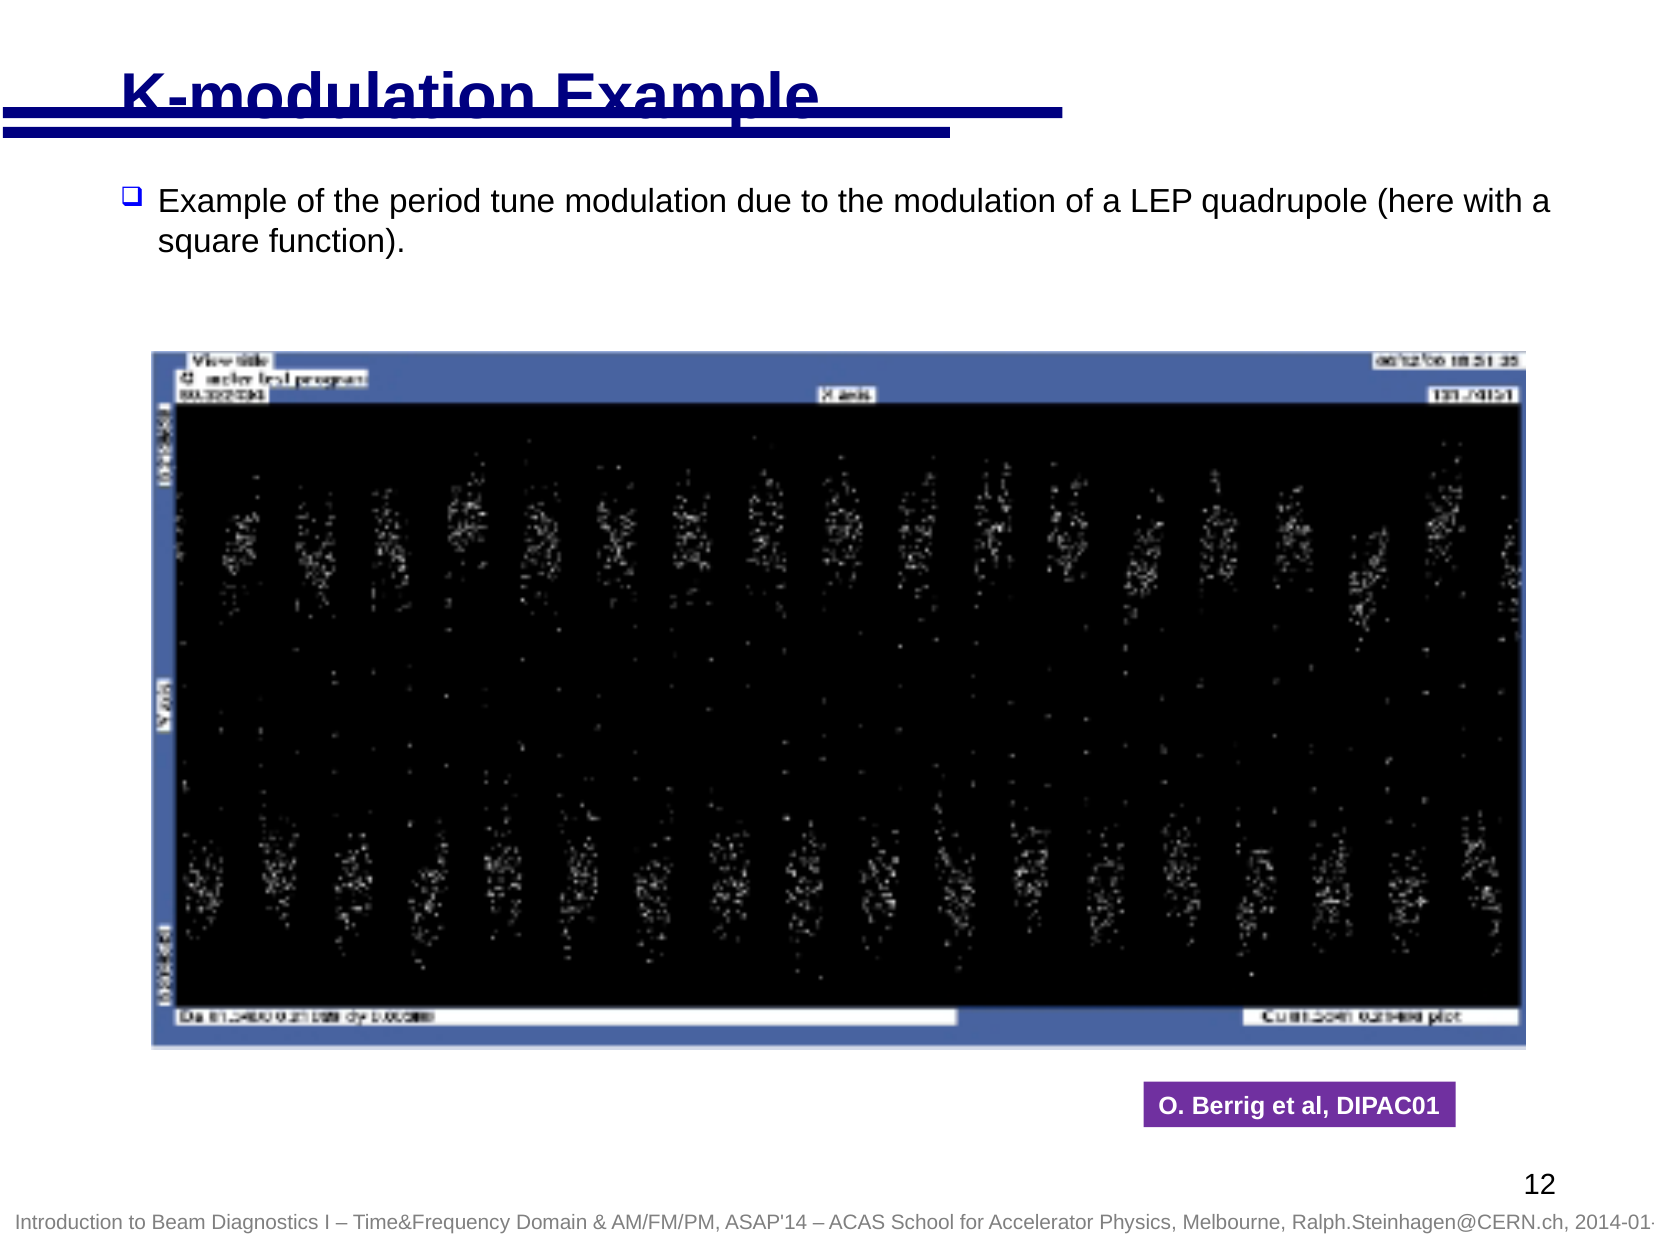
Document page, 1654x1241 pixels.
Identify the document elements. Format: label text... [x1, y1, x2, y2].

text_box Example of the period tune modulation due to the modulation of a LEP quadrupole (here with a square function). [96, 172, 1613, 483]
title K-modulation Example [82, 27, 1558, 157]
text_box <number> [1184, 1157, 1571, 1216]
text_box O. Berrig et al, DIPAC01 [1143, 1081, 1456, 1128]
picture [151, 483, 1526, 1050]
